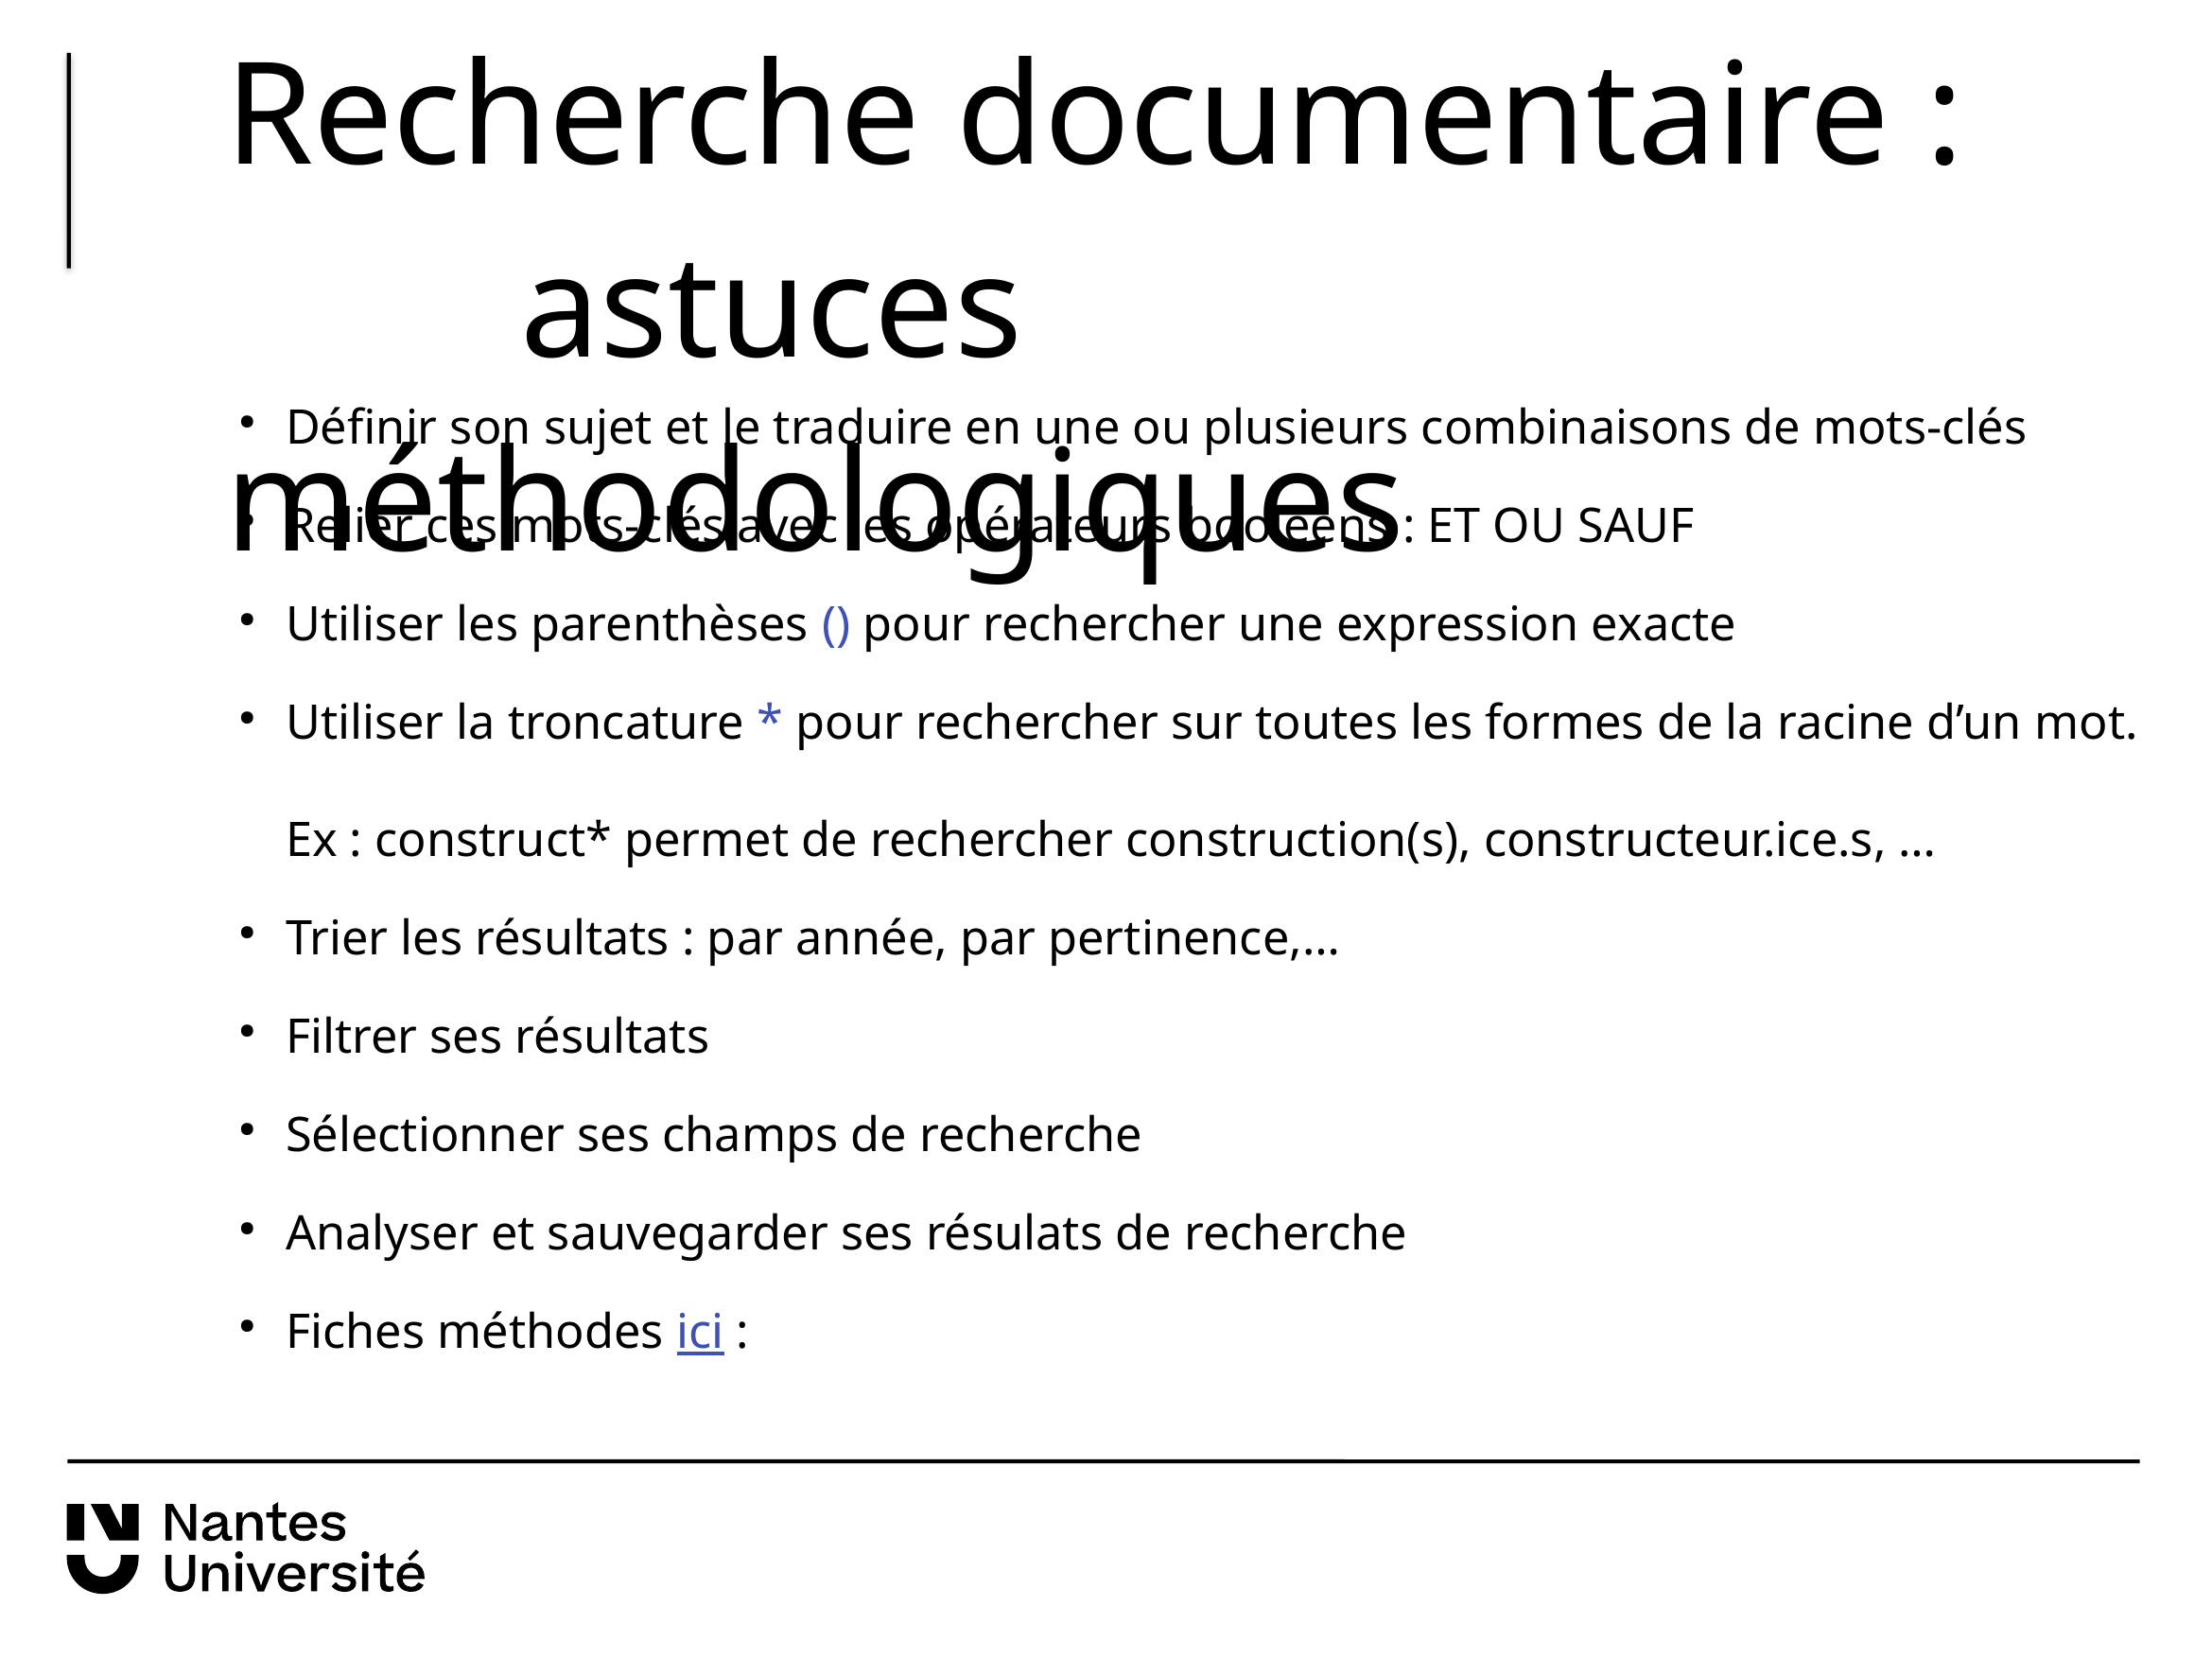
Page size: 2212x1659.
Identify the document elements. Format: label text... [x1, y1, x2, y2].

text_box Recherche documentaire : astuces méthodologiques [211, 5, 2013, 376]
list Définir son sujet et le traduire en une ou plusieurs combinaisons de mots-clés Relier ces mots-clés avec les opérateurs booléens : ET OU SAUF Utiliser les parenthèses () pour rechercher une expression exacte Utiliser la troncature * pour rechercher sur toutes les formes de la racine d’un mot. Ex : construct* permet de rechercher construction(s), constructeur.ice.s, … Trier les résultats : par année, par pertinence,… Filtrer ses résultats Sélectionner ses champs de recherche Analyser et sauvegarder ses résulats de recherche Fiches méthodes ici : [223, 397, 2140, 1369]
